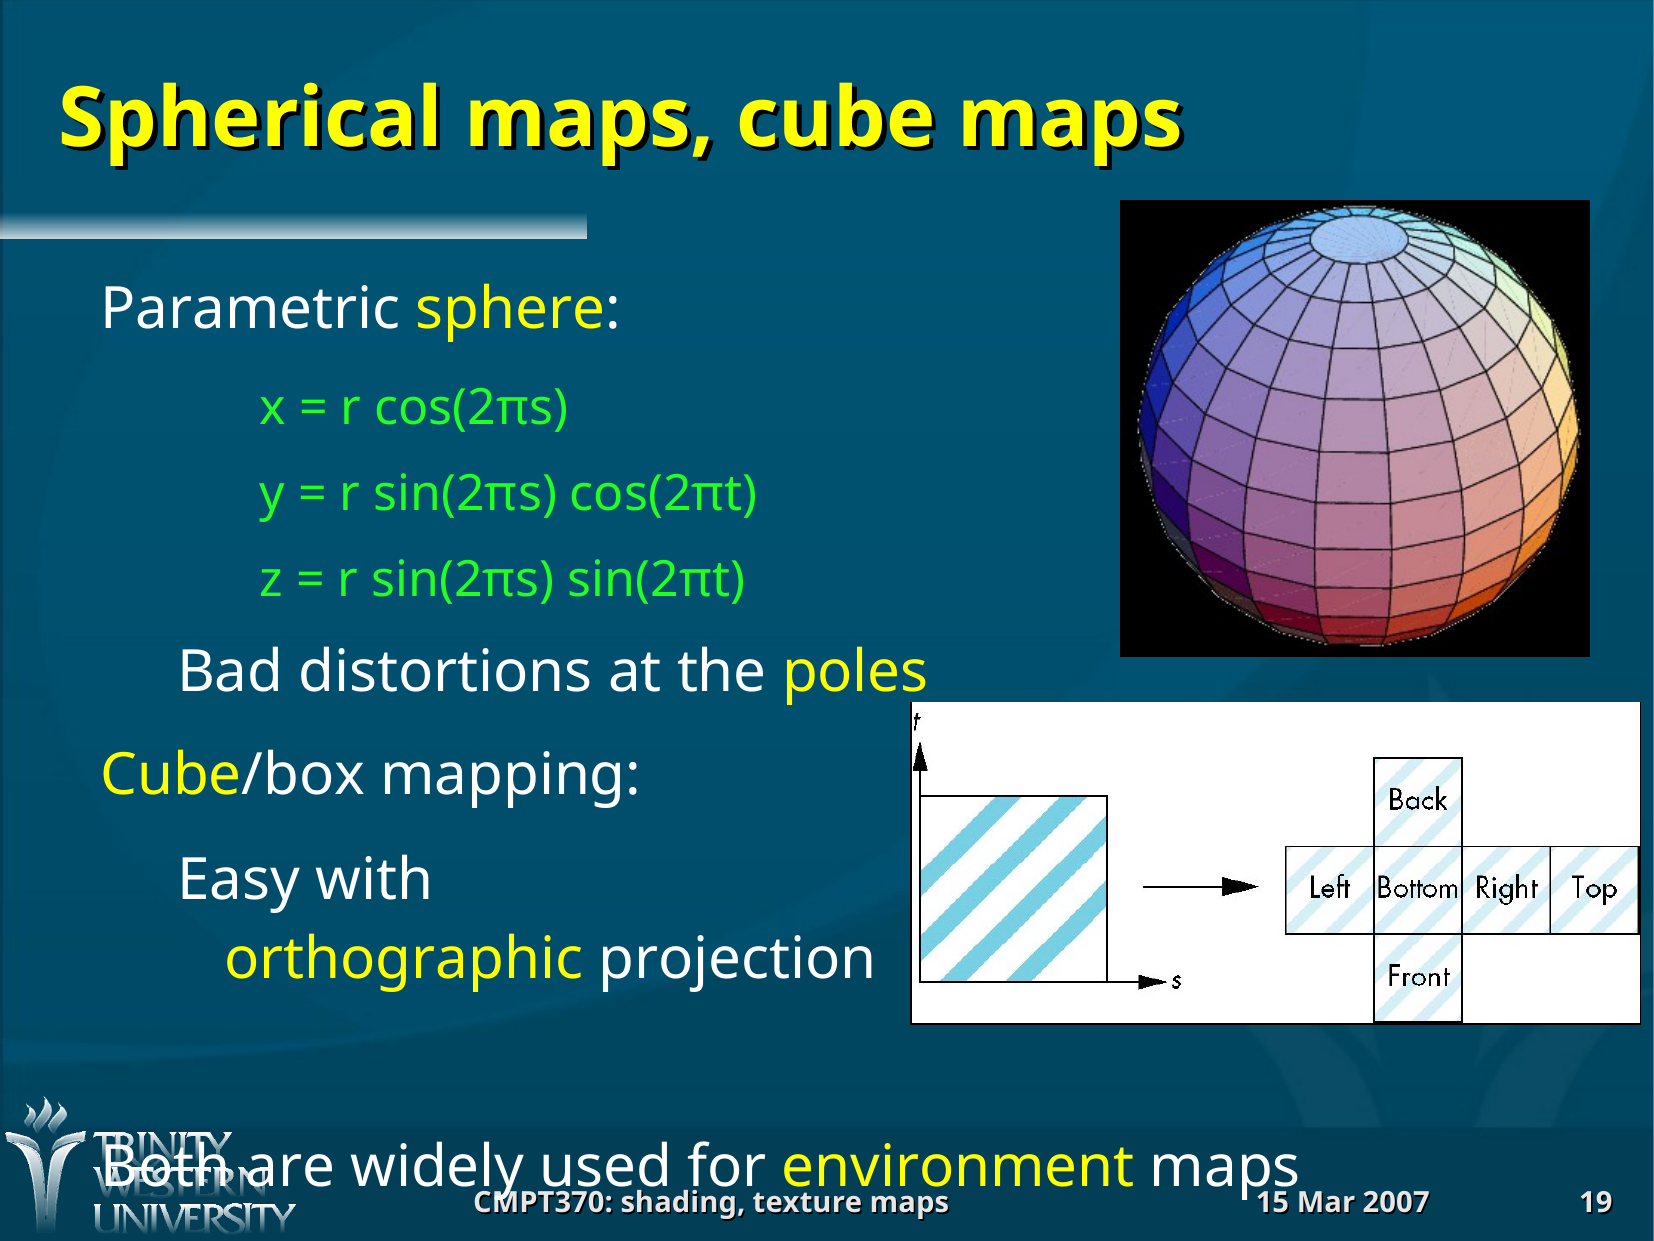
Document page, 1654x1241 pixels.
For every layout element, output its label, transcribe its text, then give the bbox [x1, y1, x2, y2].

picture [38, 1227, 54, 1232]
list Parametric sphere: x = r cos(2πs) y = r sin(2πs) cos(2πt) z = r sin(2πs) sin(2πt) Bad distortions at the poles Cube/box mapping: Easy with orthographic projection Both are widely used for environment maps [82, 266, 1571, 1241]
picture [911, 702, 1654, 1059]
picture [1121, 201, 1589, 656]
picture [0, 233, 586, 238]
picture [0, 214, 586, 232]
title Spherical maps, cube maps [59, 27, 1548, 201]
